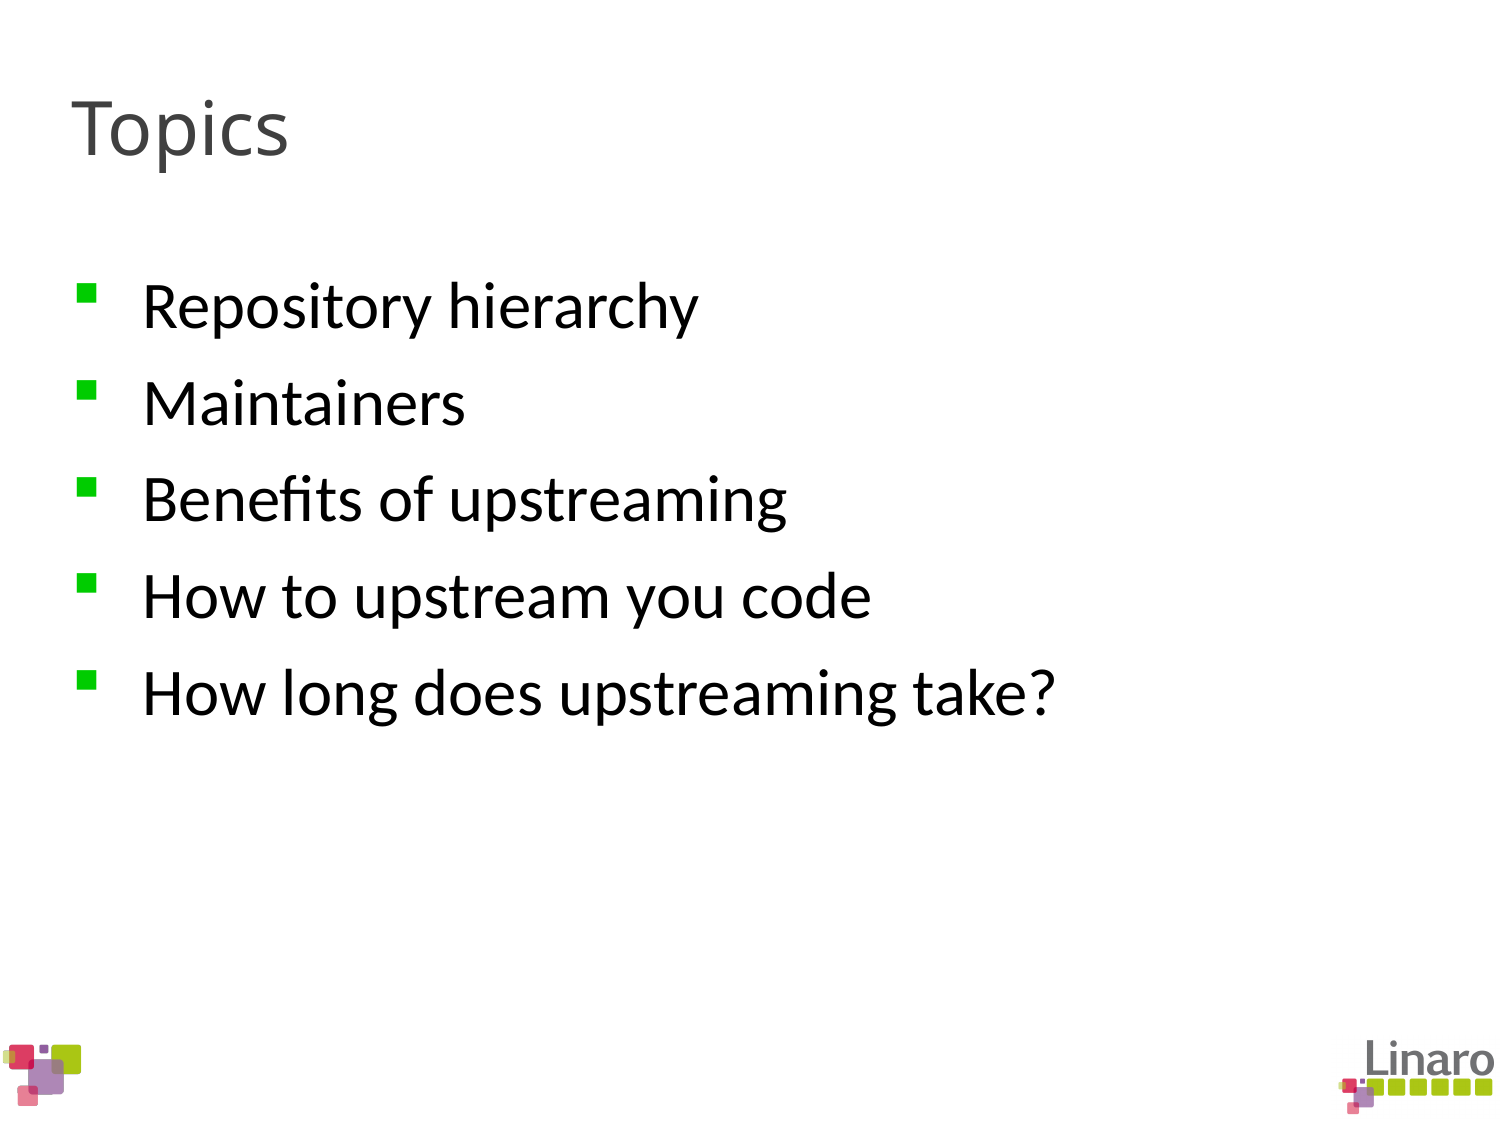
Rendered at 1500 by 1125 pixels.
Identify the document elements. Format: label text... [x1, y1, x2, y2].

title Topics [56, 27, 1407, 223]
picture [1331, 1035, 1500, 1119]
list Repository hierarchy Maintainers Benefits of upstreaming How to upstream you code How long does upstreaming take? [56, 254, 1425, 976]
picture [0, 1041, 84, 1125]
